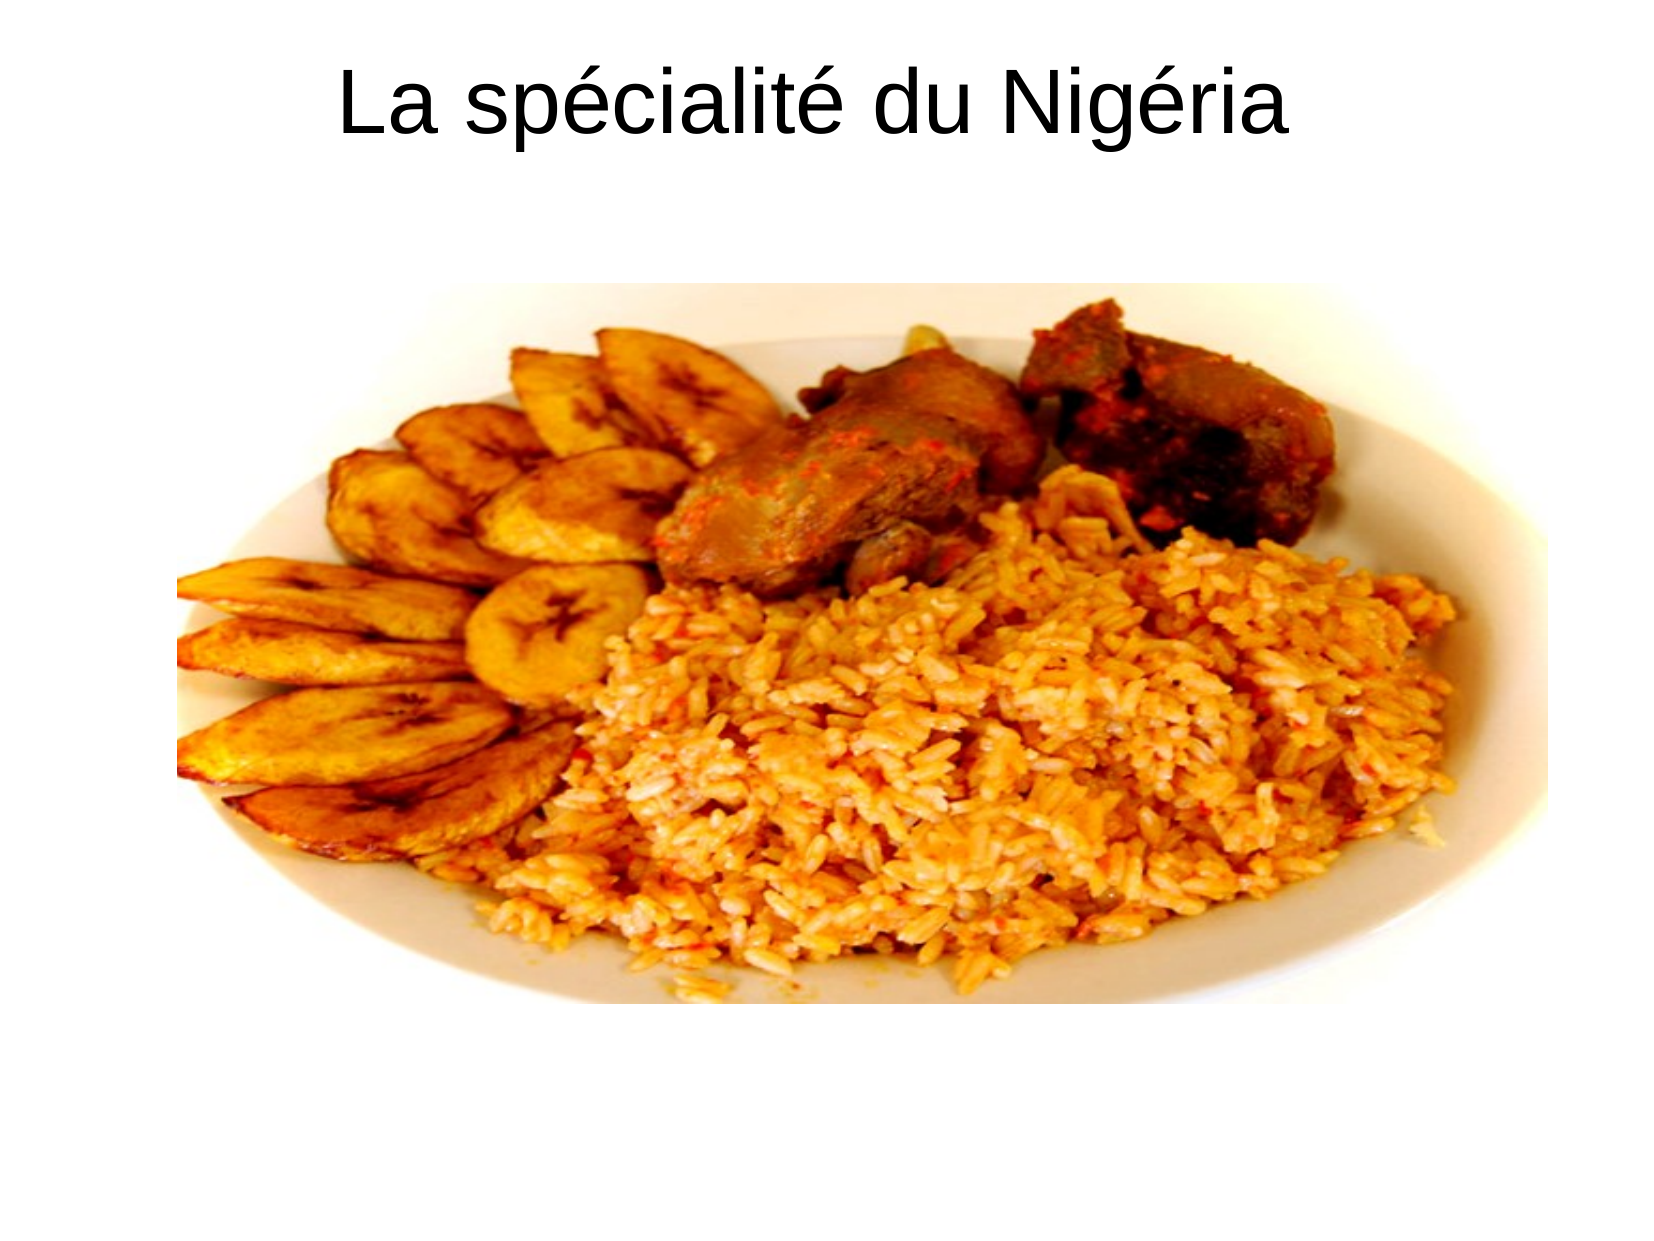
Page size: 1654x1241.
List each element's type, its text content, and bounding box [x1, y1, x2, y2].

title La spécialité du Nigéria [82, 49, 1571, 257]
picture [177, 283, 1548, 1004]
